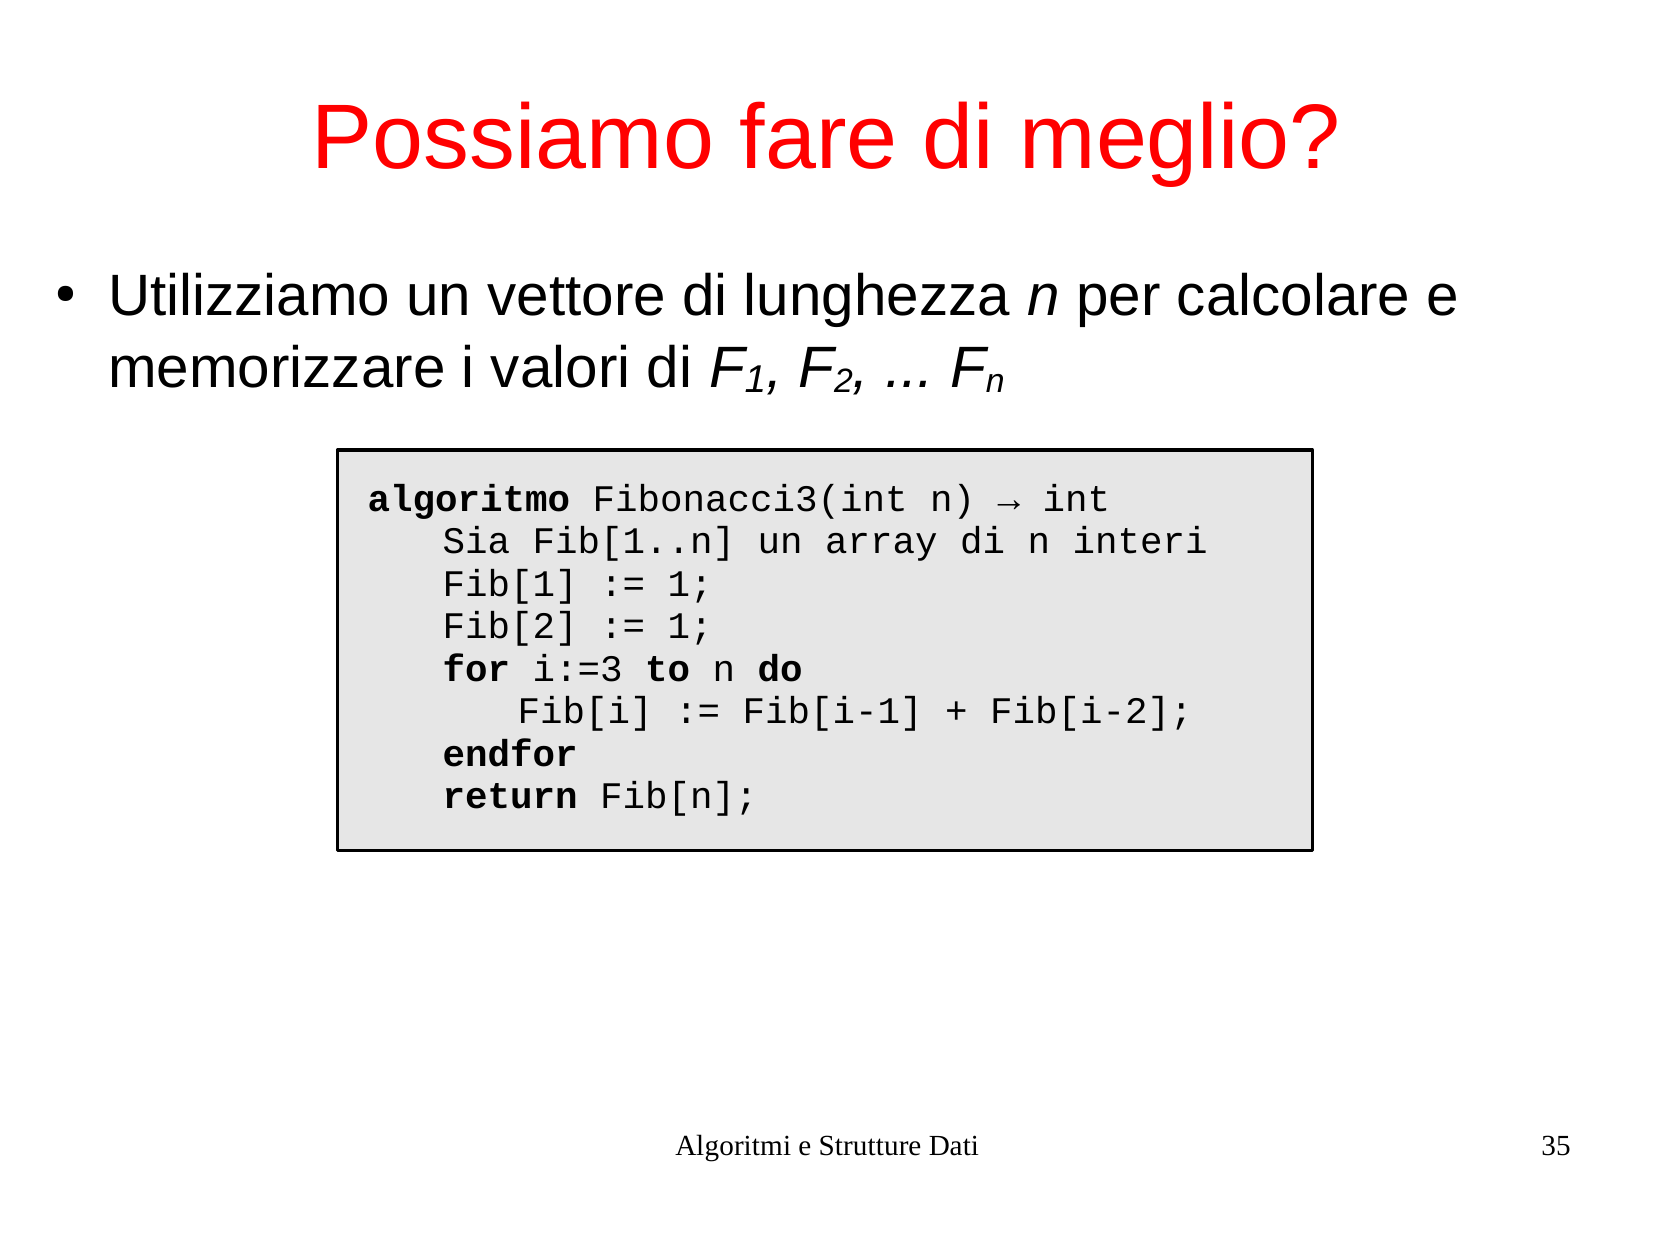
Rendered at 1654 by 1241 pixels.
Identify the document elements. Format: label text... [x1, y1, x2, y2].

text_box algoritmo Fibonacci3(int n) → int Sia Fib[1..n] un array di n interi Fib[1] := 1; Fib[2] := 1; for i:=3 to n do Fib[i] := Fib[i-1] + Fib[i-2]; endfor return Fib[n]; [337, 450, 1313, 851]
title Possiamo fare di meglio? [82, 49, 1571, 226]
list Utilizziamo un vettore di lunghezza n per calcolare e memorizzare i valori di F1, F2, ... Fn [37, 262, 1613, 1109]
